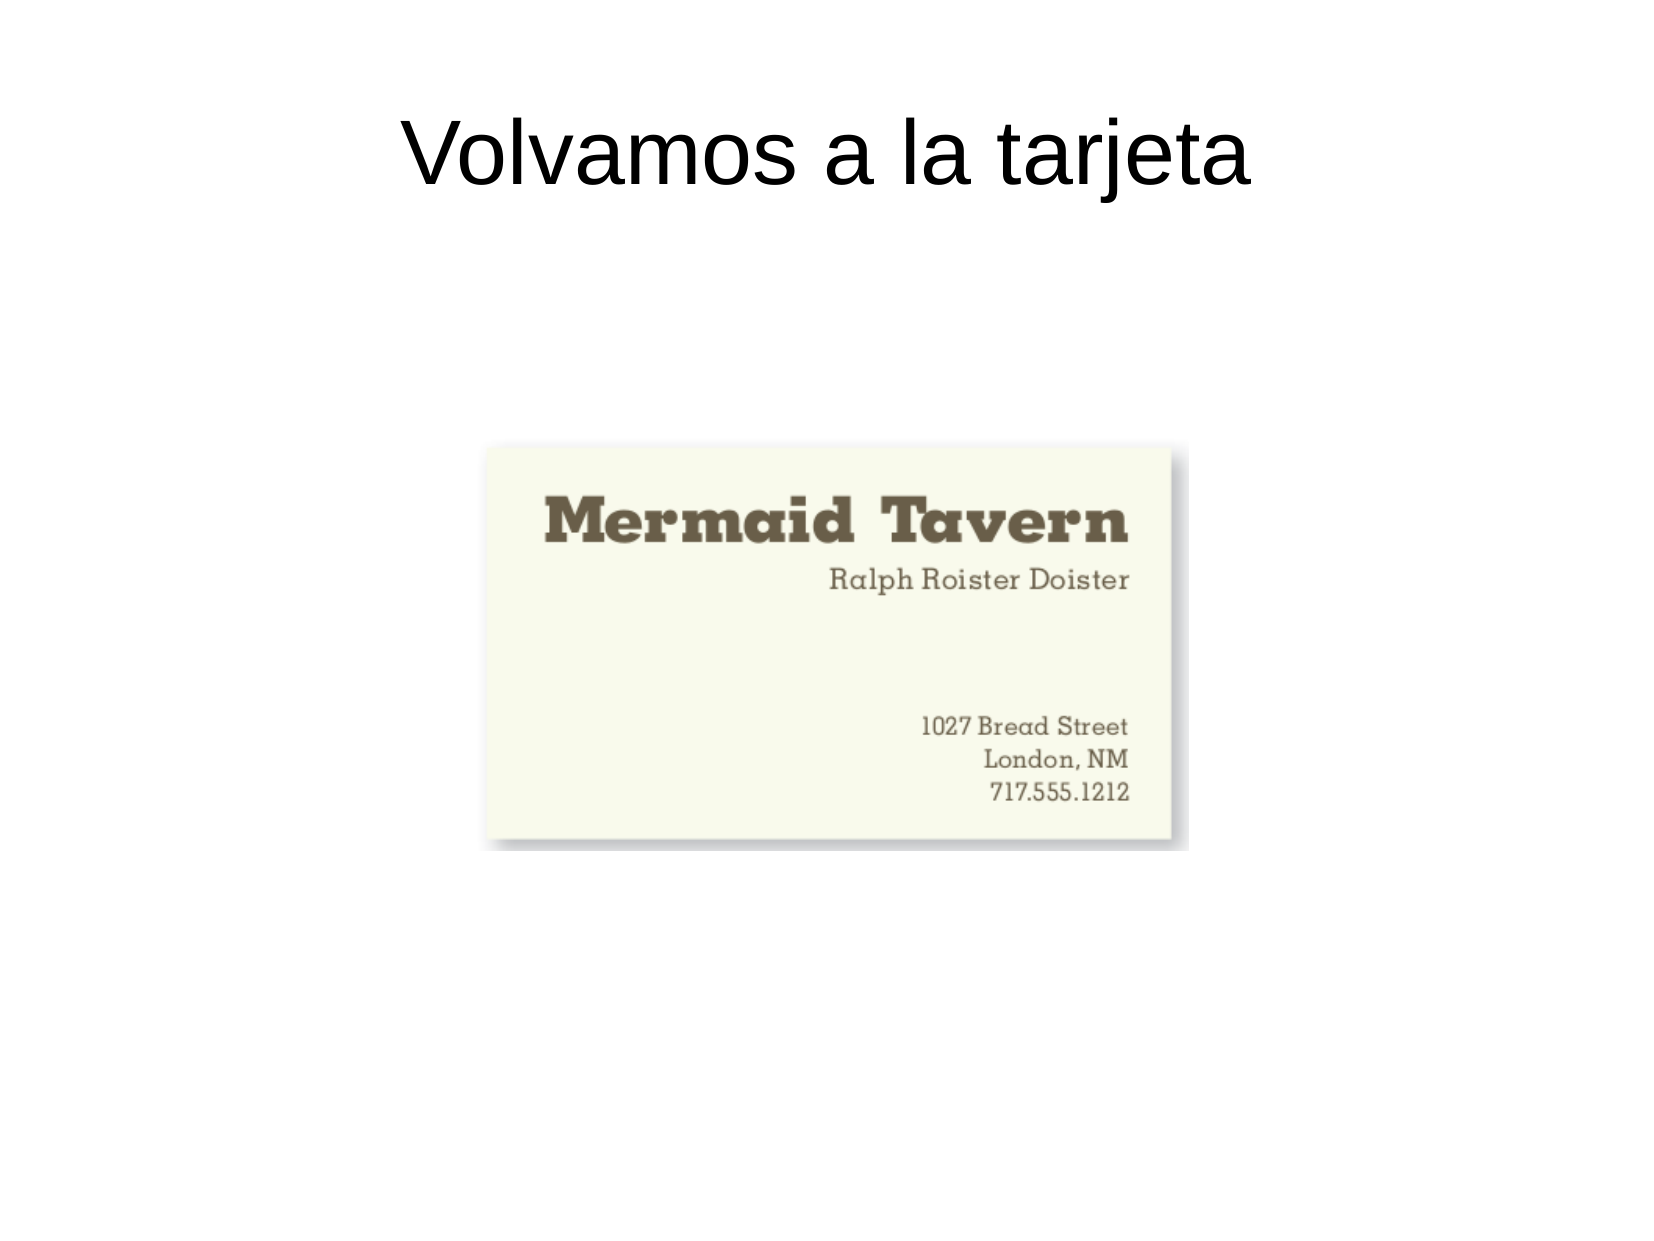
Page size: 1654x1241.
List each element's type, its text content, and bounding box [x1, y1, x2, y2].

picture [470, 431, 1189, 851]
title Volvamos a la tarjeta [82, 49, 1571, 257]
